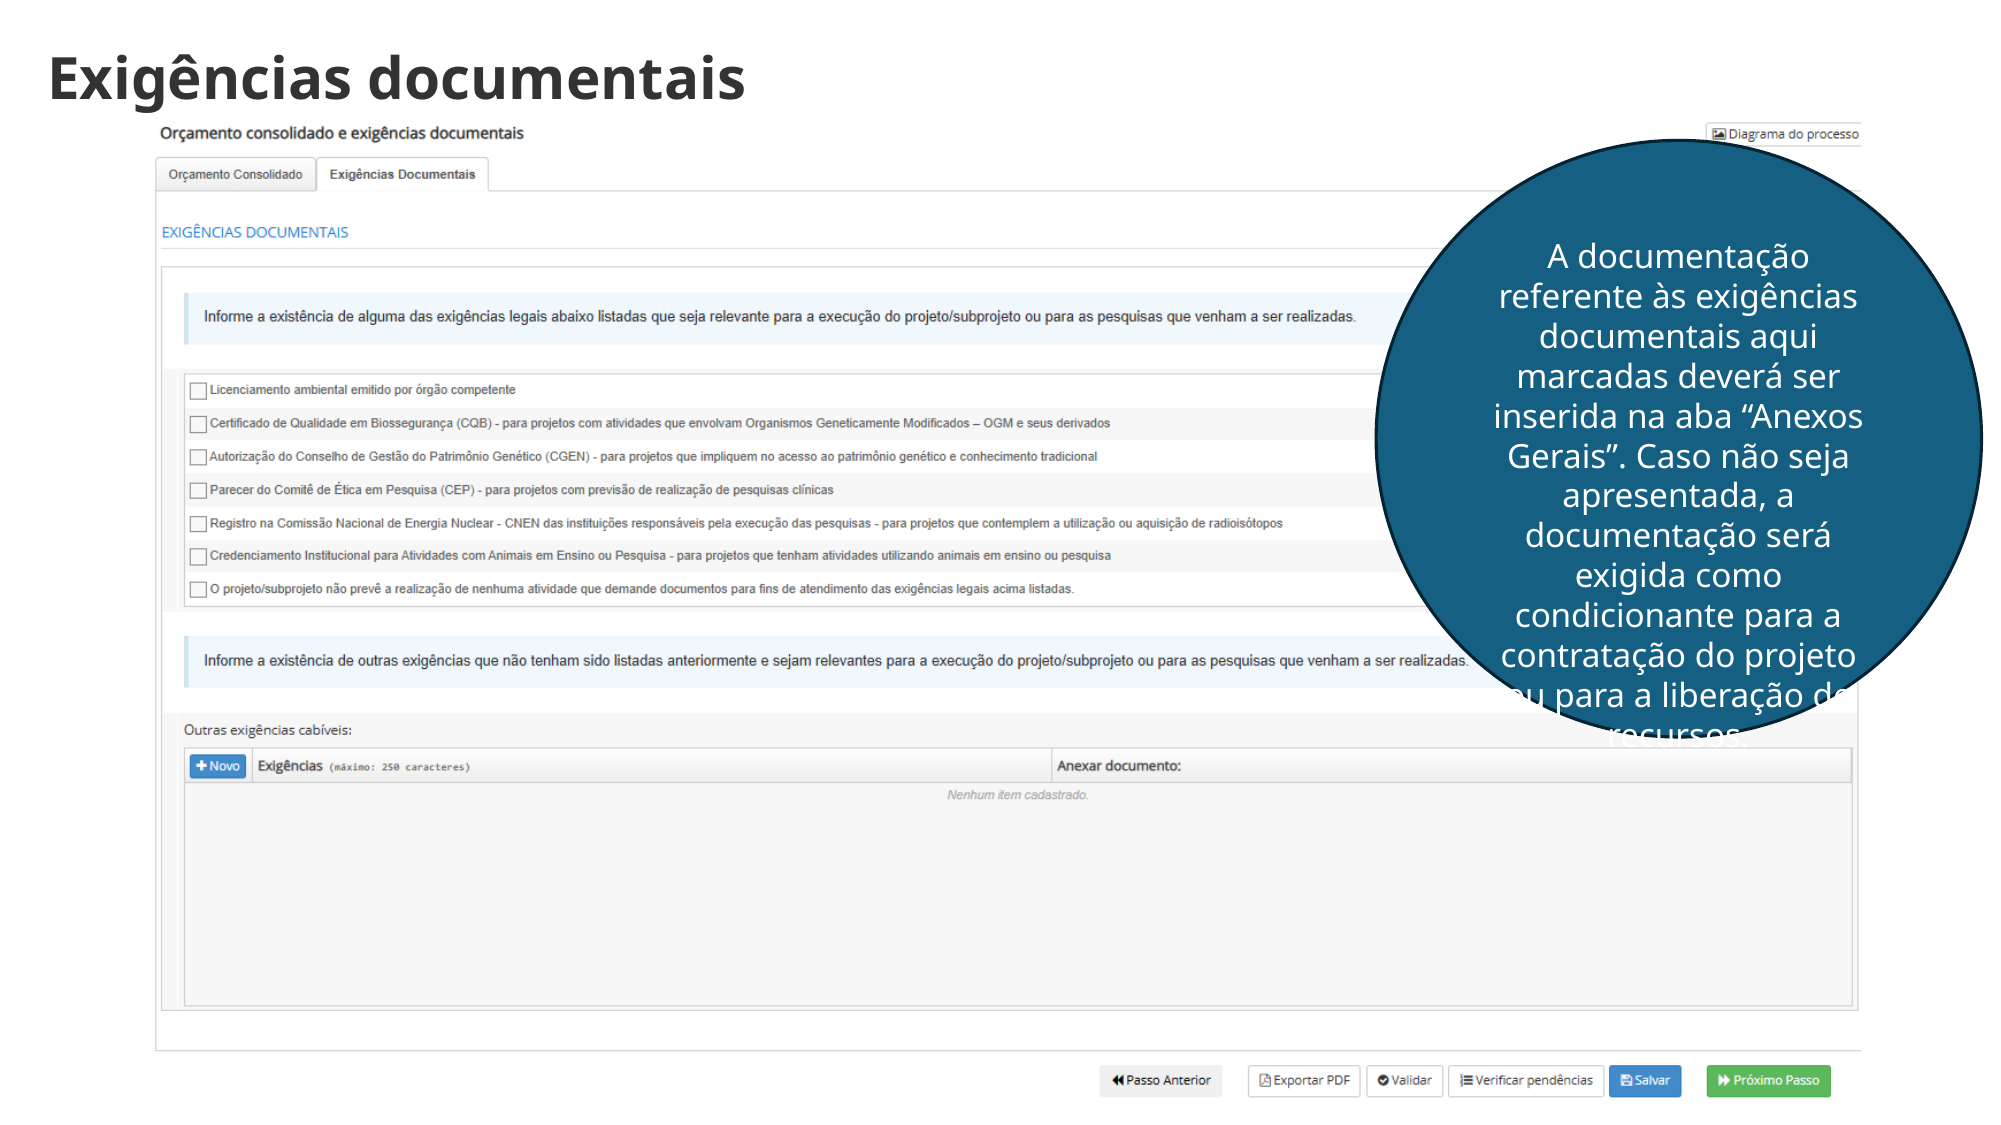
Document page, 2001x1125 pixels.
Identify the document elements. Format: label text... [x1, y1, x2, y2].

text_box A documentação referente às exigências documentais aqui marcadas deverá ser inserida na aba “Anexos Gerais”. Caso não seja apresentada, a documentação será exigida como condicionante para a contratação do projeto ou para a liberação de recursos. [1376, 140, 1982, 738]
title Exigências documentais [32, 29, 1982, 120]
picture [153, 119, 1861, 1102]
picture [1838, 691, 1847, 696]
picture [1510, 691, 1520, 705]
picture [1710, 737, 1720, 745]
picture [1660, 739, 1669, 745]
